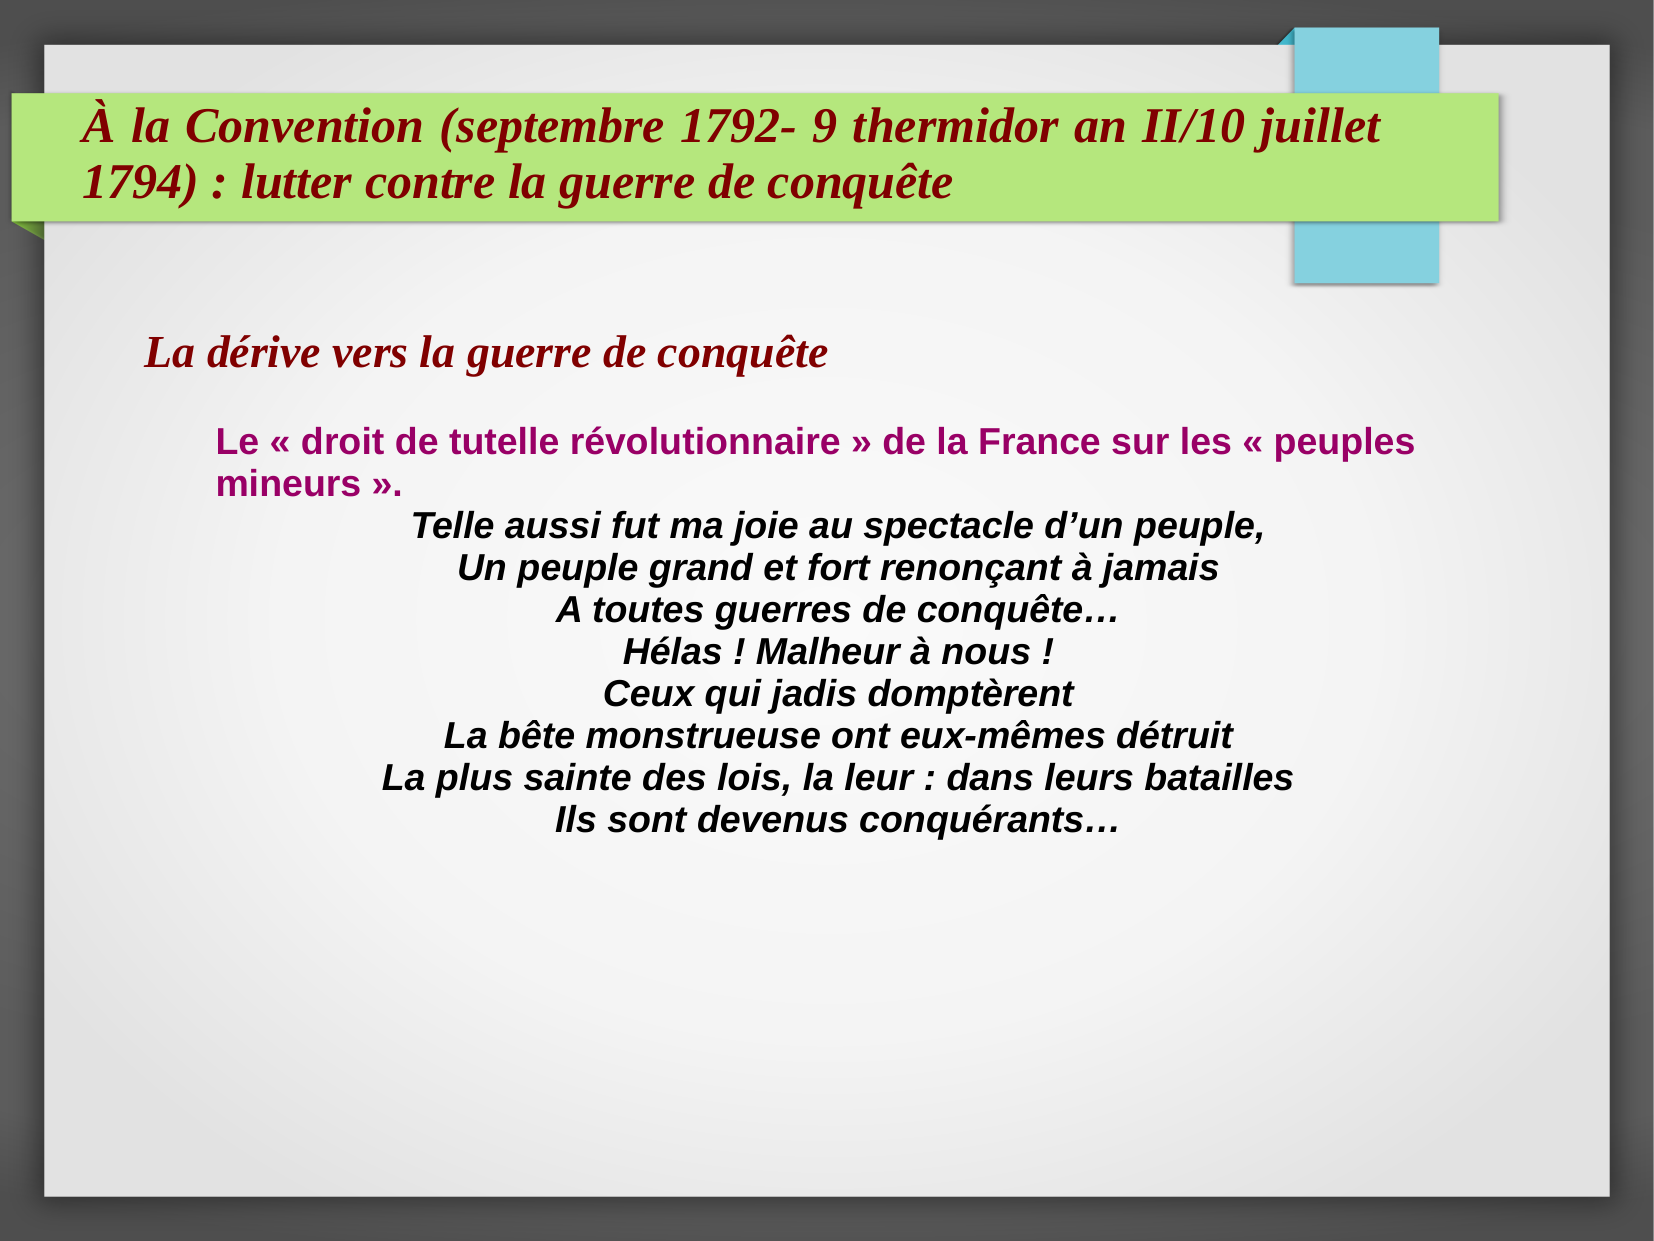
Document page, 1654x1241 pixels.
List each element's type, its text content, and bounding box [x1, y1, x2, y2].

picture [0, 0, 1654, 1241]
text_box Le « droit de tutelle révolutionnaire » de la France sur les « peuples mineurs ». Telle aussi fut ma joie au spectacle d’un peuple, Un peuple grand et fort renonçant à jamais A toutes guerres de conquête… Hélas ! Malheur à nous ! Ceux qui jadis domptèrent La bête monstrueuse ont eux-mêmes détruit La plus sainte des lois, la leur : dans leurs batailles Ils sont devenus conquérants… [200, 413, 1477, 849]
title À la Convention (septembre 1792- 9 thermidor an II/10 juillet 1794) : lutter contre la guerre de conquête [82, 94, 1382, 213]
text_box La dérive vers la guerre de conquête [129, 318, 1205, 385]
